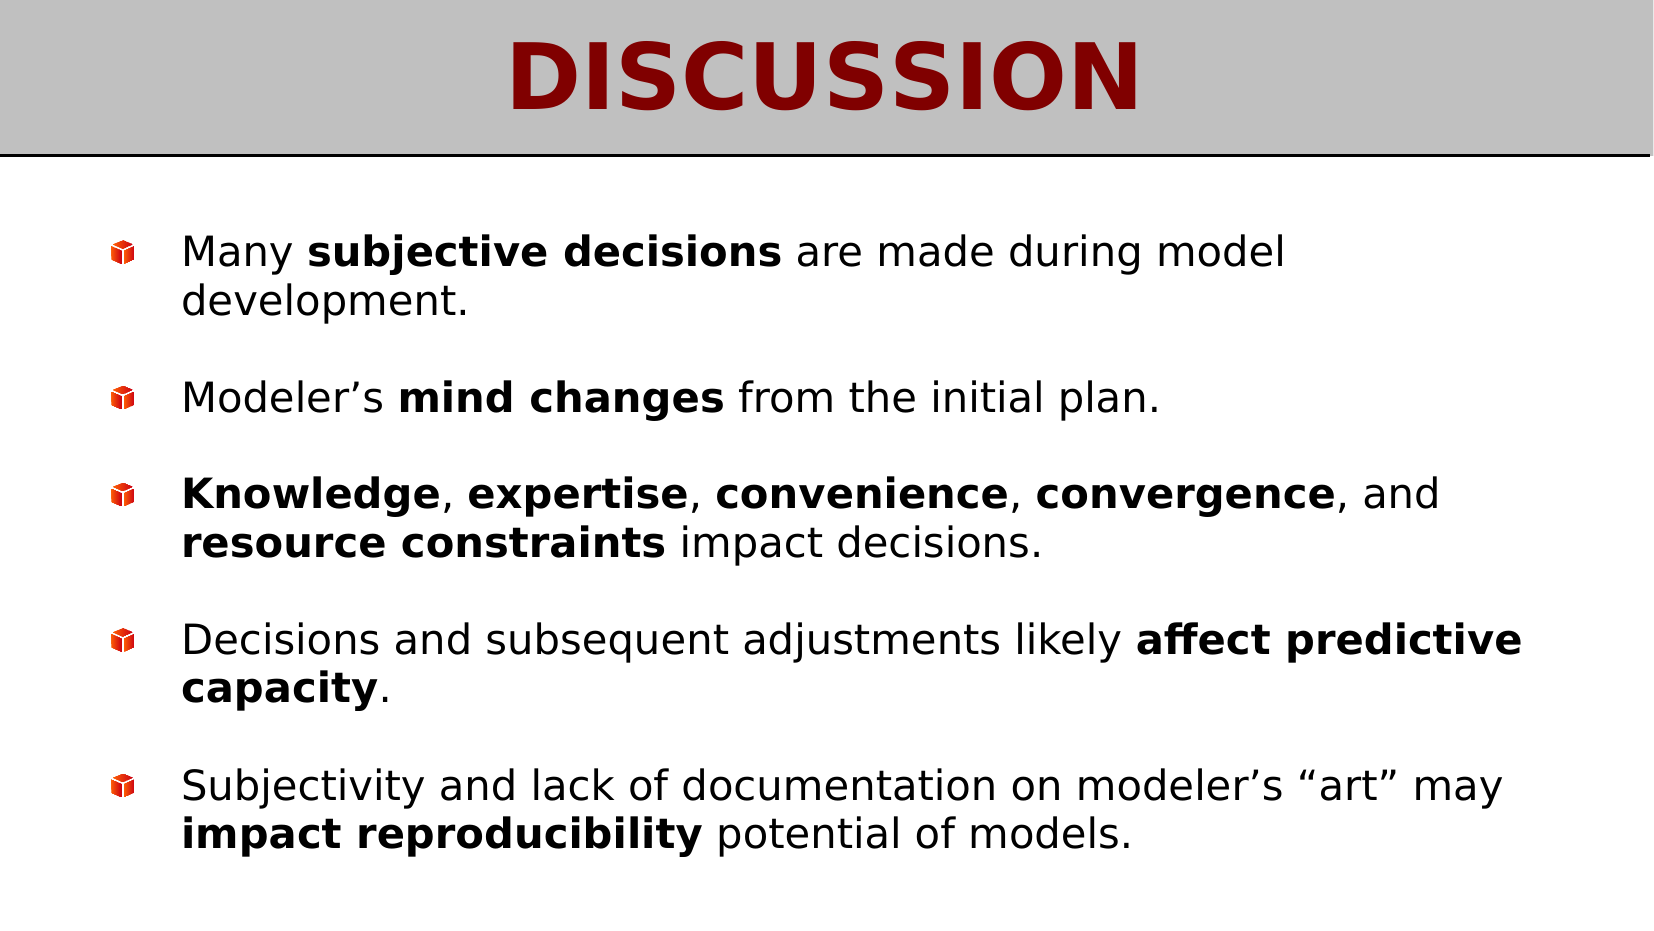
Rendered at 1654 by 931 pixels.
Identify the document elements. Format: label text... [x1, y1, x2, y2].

text_box Many subjective decisions are made during model development. Modeler’s mind changes from the initial plan. Knowledge, expertise, convenience, convergence, and resource constraints impact decisions. Decisions and subsequent adjustments likely affect predictive capacity. Subjectivity and lack of documentation on modeler’s “art” may impact reproducibility potential of models. [95, 220, 1559, 866]
text_box [0, 0, 1654, 156]
text_box DISCUSSION [0, 24, 1651, 132]
